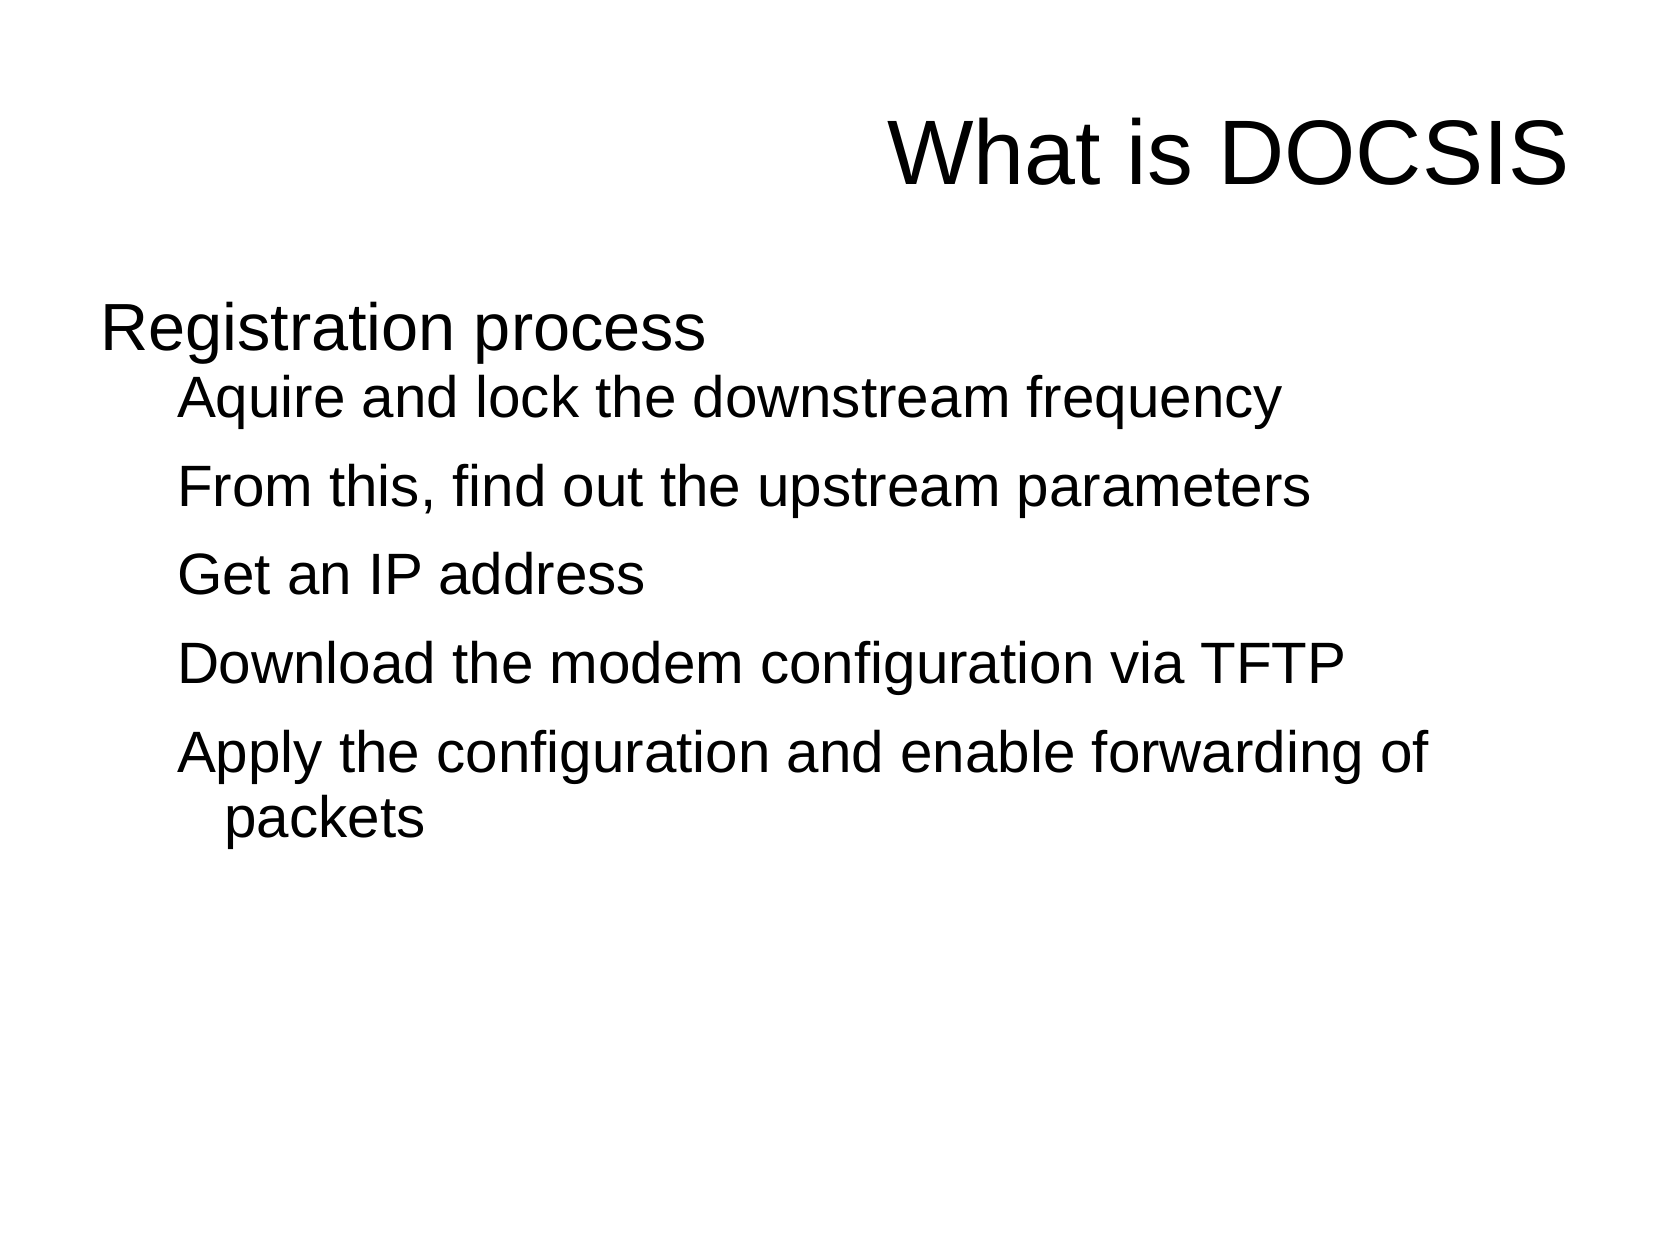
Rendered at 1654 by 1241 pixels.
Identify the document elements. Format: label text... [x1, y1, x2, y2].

title What is DOCSIS [82, 49, 1571, 257]
list Registration process Aquire and lock the downstream frequency From this, find out the upstream parameters Get an IP address Download the modem configuration via TFTP Apply the configuration and enable forwarding of packets [82, 290, 1571, 1109]
